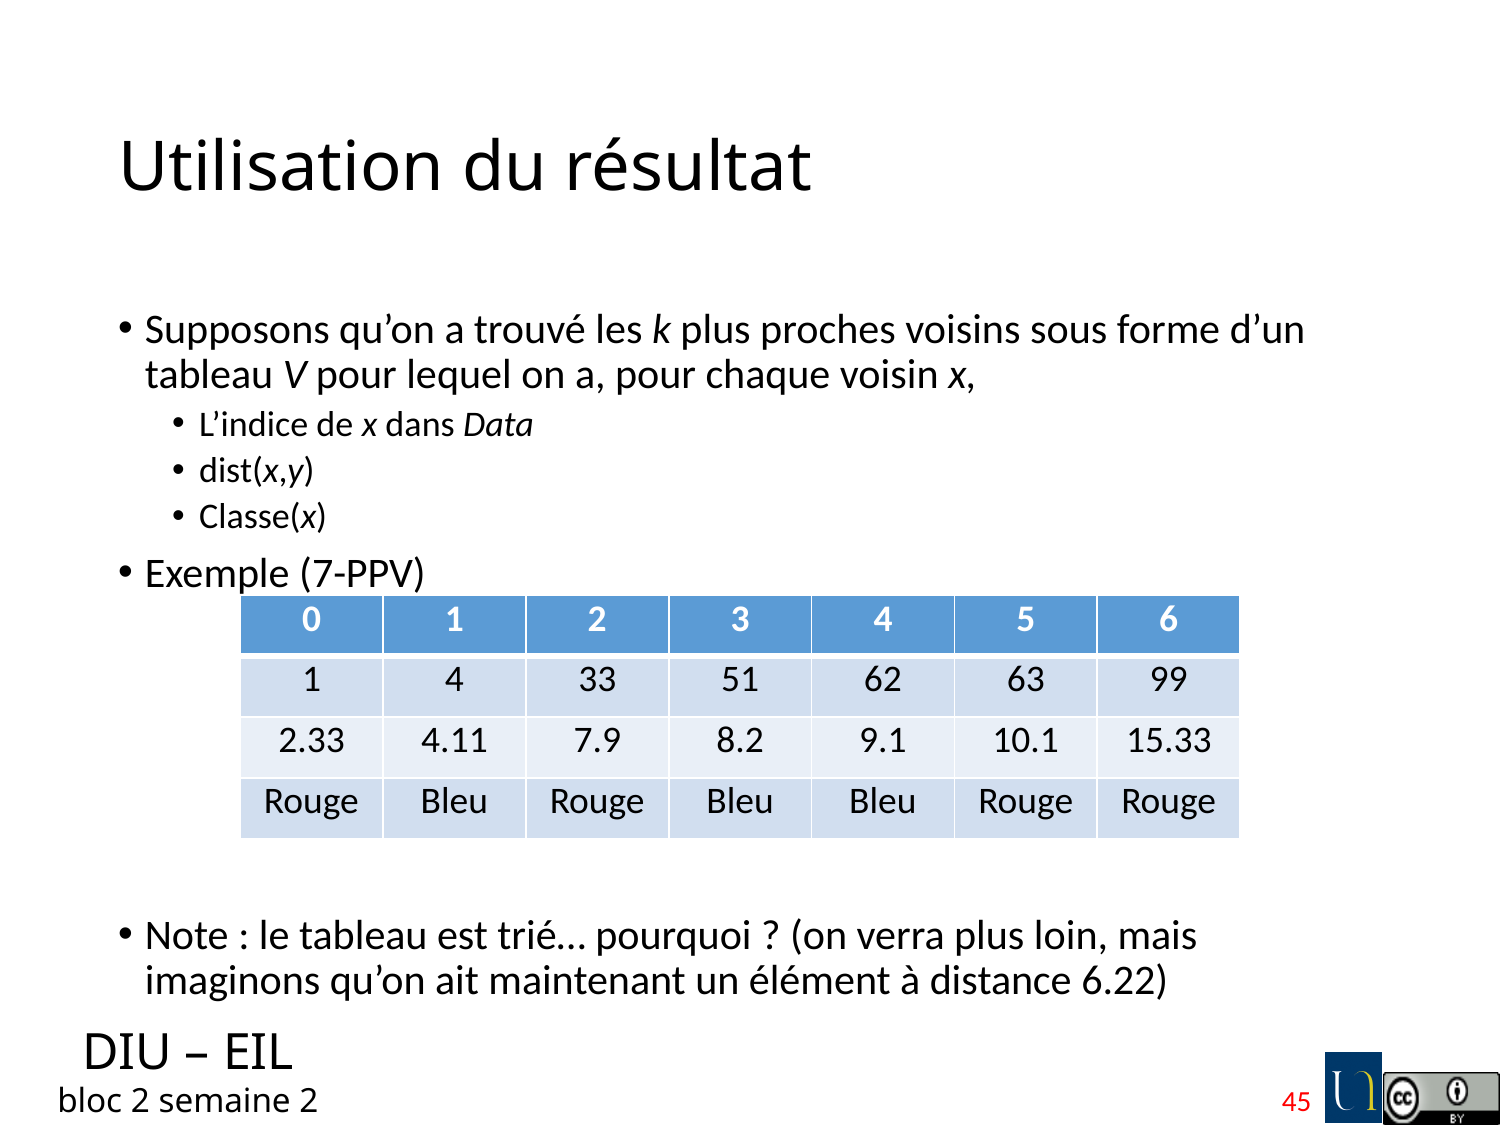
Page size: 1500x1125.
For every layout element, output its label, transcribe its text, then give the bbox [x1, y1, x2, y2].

list Supposons qu’on a trouvé les k plus proches voisins sous forme d’un tableau V pour lequel on a, pour chaque voisin x, L’indice de x dans Data dist(x,y) Classe(x) Exemple (7-PPV) Note : le tableau est trié… pourquoi ? (on verra plus loin, mais imaginons qu’on ait maintenant un élément à distance 6.22) [103, 299, 1397, 1014]
slide_number <numéro> [1240, 1070, 1327, 1125]
table_cell 33 [527, 659, 668, 716]
table_header 0 [241, 596, 382, 653]
table_header 1 [384, 596, 525, 653]
table_cell 8.2 [670, 718, 811, 777]
table_cell 15.33 [1098, 718, 1239, 777]
title Utilisation du résultat [103, 59, 1397, 278]
table_header 5 [955, 596, 1096, 653]
table_cell Rouge [241, 779, 382, 838]
table_cell 10.1 [955, 718, 1096, 777]
table_cell 1 [241, 659, 382, 716]
table_cell 4 [384, 659, 525, 716]
picture [1325, 1052, 1382, 1123]
table_cell 2.33 [241, 718, 382, 777]
table_cell 4.11 [384, 718, 525, 777]
picture [1383, 1072, 1500, 1125]
table_cell 63 [955, 659, 1096, 716]
table_cell Bleu [670, 779, 811, 838]
table_header 6 [1098, 596, 1239, 653]
table_cell Rouge [955, 779, 1096, 838]
table_cell Rouge [527, 779, 668, 838]
table_cell Rouge [1098, 779, 1239, 838]
table_cell Bleu [384, 779, 525, 838]
table_header 2 [527, 596, 668, 653]
table_header 3 [670, 596, 811, 653]
table_cell 62 [812, 659, 954, 716]
table_cell 99 [1098, 659, 1239, 716]
table_cell 51 [670, 659, 811, 716]
table_header 4 [812, 596, 954, 653]
table_cell 9.1 [812, 718, 954, 777]
table_cell Bleu [812, 779, 954, 838]
table_cell 7.9 [527, 718, 668, 777]
